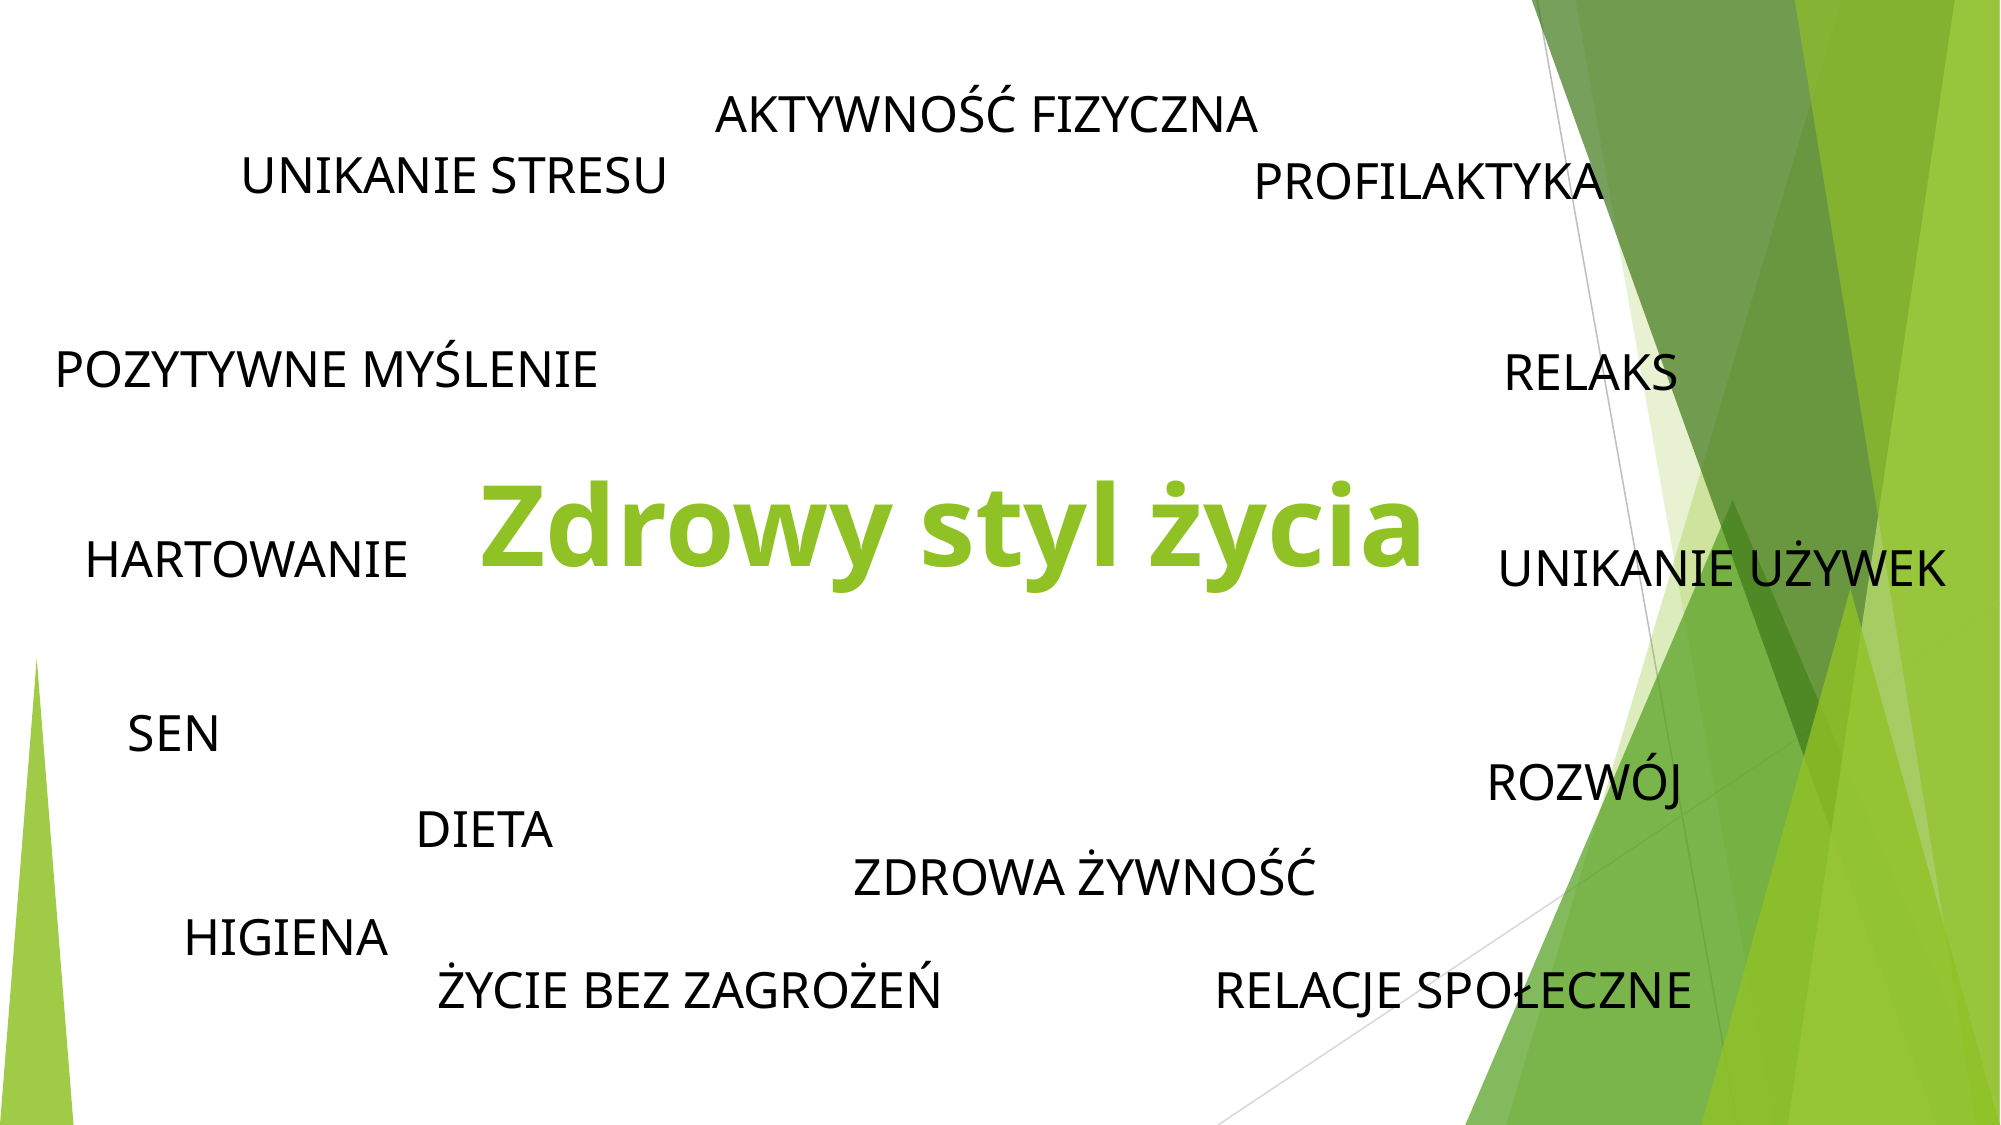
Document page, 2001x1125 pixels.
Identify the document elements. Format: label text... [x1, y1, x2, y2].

text_box ZDROWA ŻYWNOŚĆ [839, 837, 1333, 913]
text_box HARTOWANIE [69, 519, 425, 595]
text_box SEN [113, 694, 236, 770]
text_box ŻYCIE BEZ ZAGROŻEŃ [422, 951, 959, 1027]
text_box UNIKANIE UŻYWEK [1483, 529, 1962, 605]
text_box RELACJE SPOŁECZNE [1199, 951, 1708, 1027]
text_box HIGIENA [168, 898, 404, 974]
text_box PROFILAKTYKA [1238, 142, 1621, 217]
text_box RELAKS [1489, 333, 1695, 409]
title Zdrowy styl życia [248, 446, 1659, 663]
text_box DIETA [400, 789, 569, 865]
text_box ROZWÓJ [1471, 742, 1698, 818]
text_box POZYTYWNE MYŚLENIE [39, 330, 615, 405]
text_box UNIKANIE STRESU [225, 135, 684, 211]
text_box AKTYWNOŚĆ FIZYCZNA [701, 75, 1275, 150]
